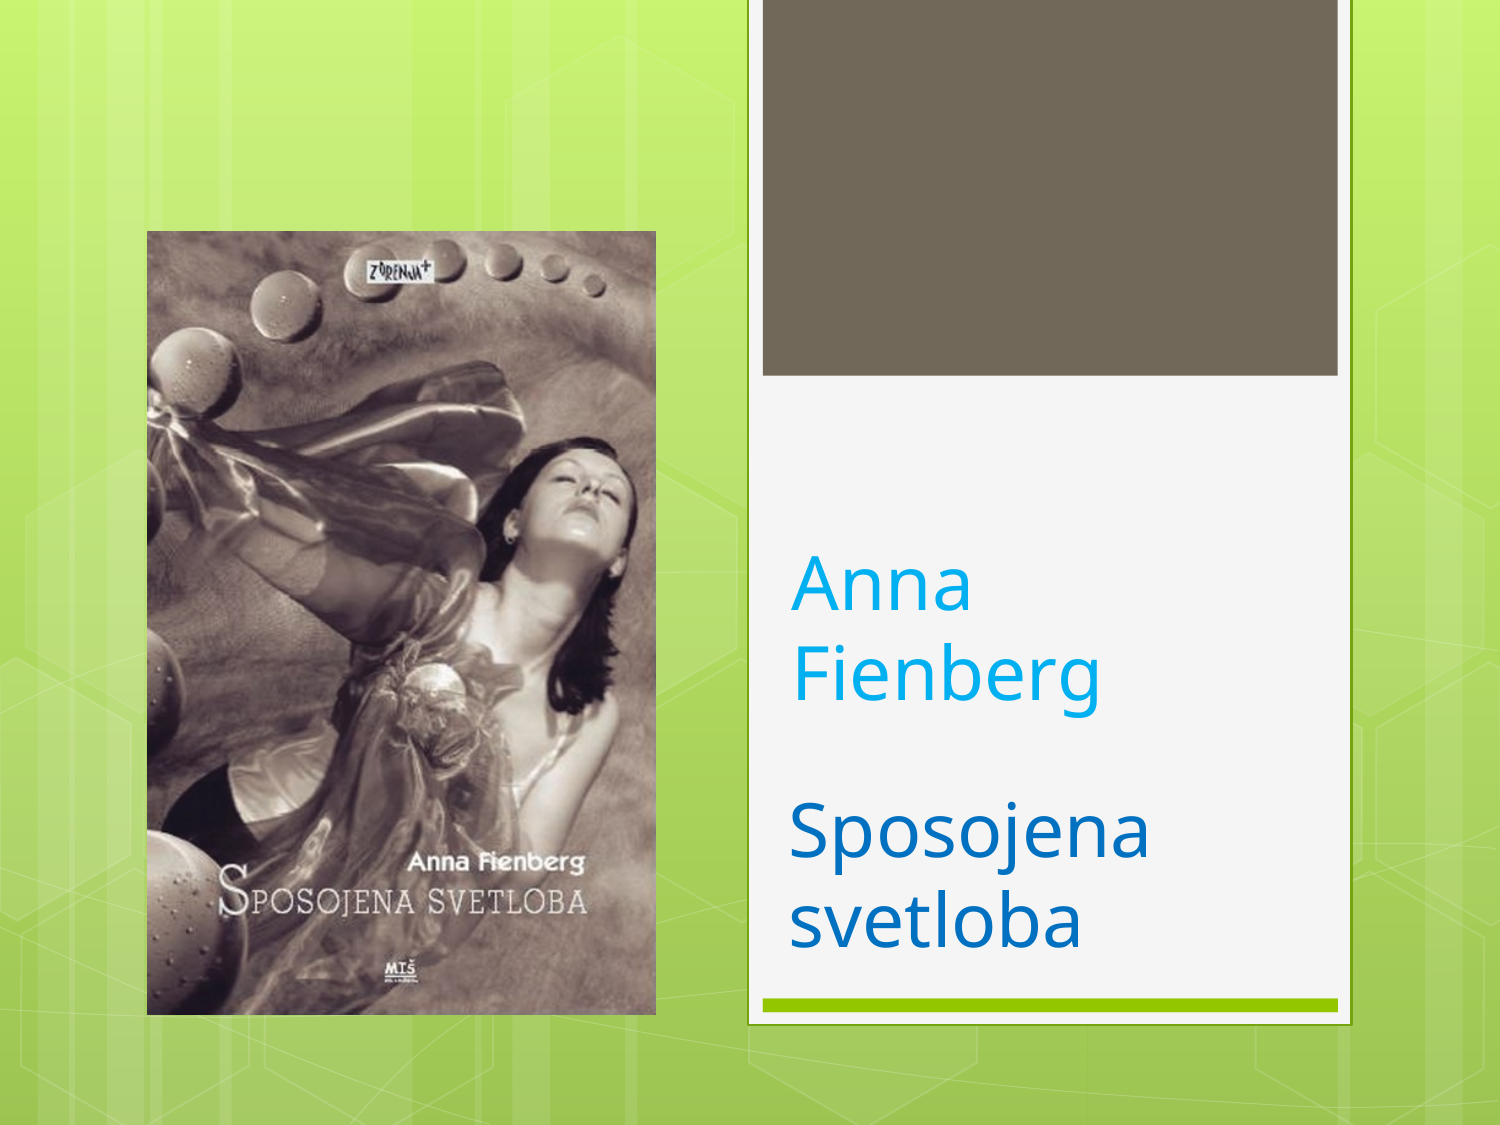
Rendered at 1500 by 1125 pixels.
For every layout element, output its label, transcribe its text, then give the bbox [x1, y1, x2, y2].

picture [147, 231, 656, 1016]
subtitle Sposojena svetloba [773, 774, 1317, 982]
title Anna Fienberg [776, 444, 1321, 724]
